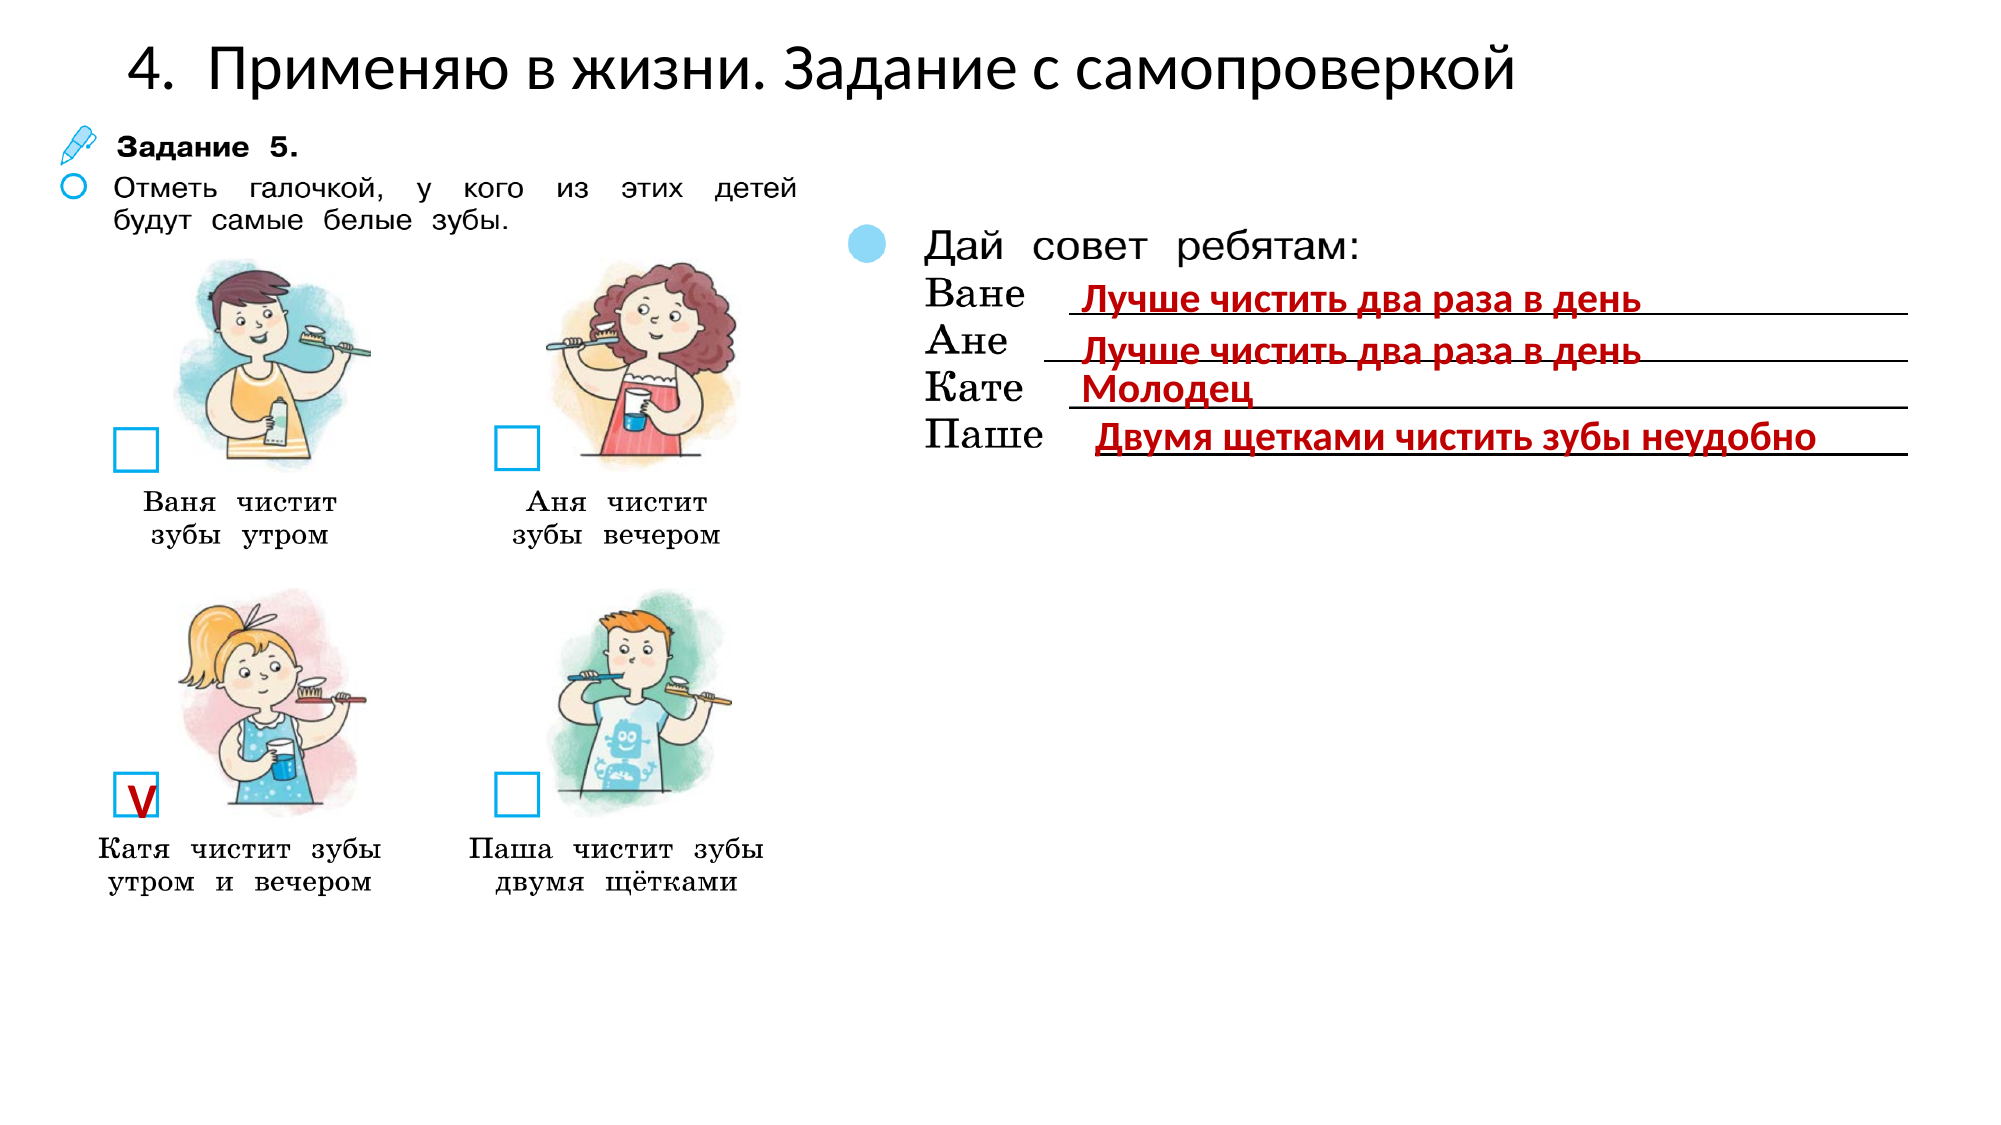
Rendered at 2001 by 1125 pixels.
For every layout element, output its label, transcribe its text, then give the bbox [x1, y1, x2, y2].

text_box Двумя щетками чистить зубы неудобно [1080, 401, 1838, 468]
text_box Лучше чистить два раза в день [1066, 314, 1661, 381]
picture [43, 111, 1946, 920]
text_box Лучше чистить два раза в день [1066, 263, 1661, 314]
title 4. Применяю в жизни. Задание с самопроверкой [112, 25, 1838, 112]
text_box V [112, 760, 173, 837]
text_box Молодец [1066, 381, 1269, 419]
